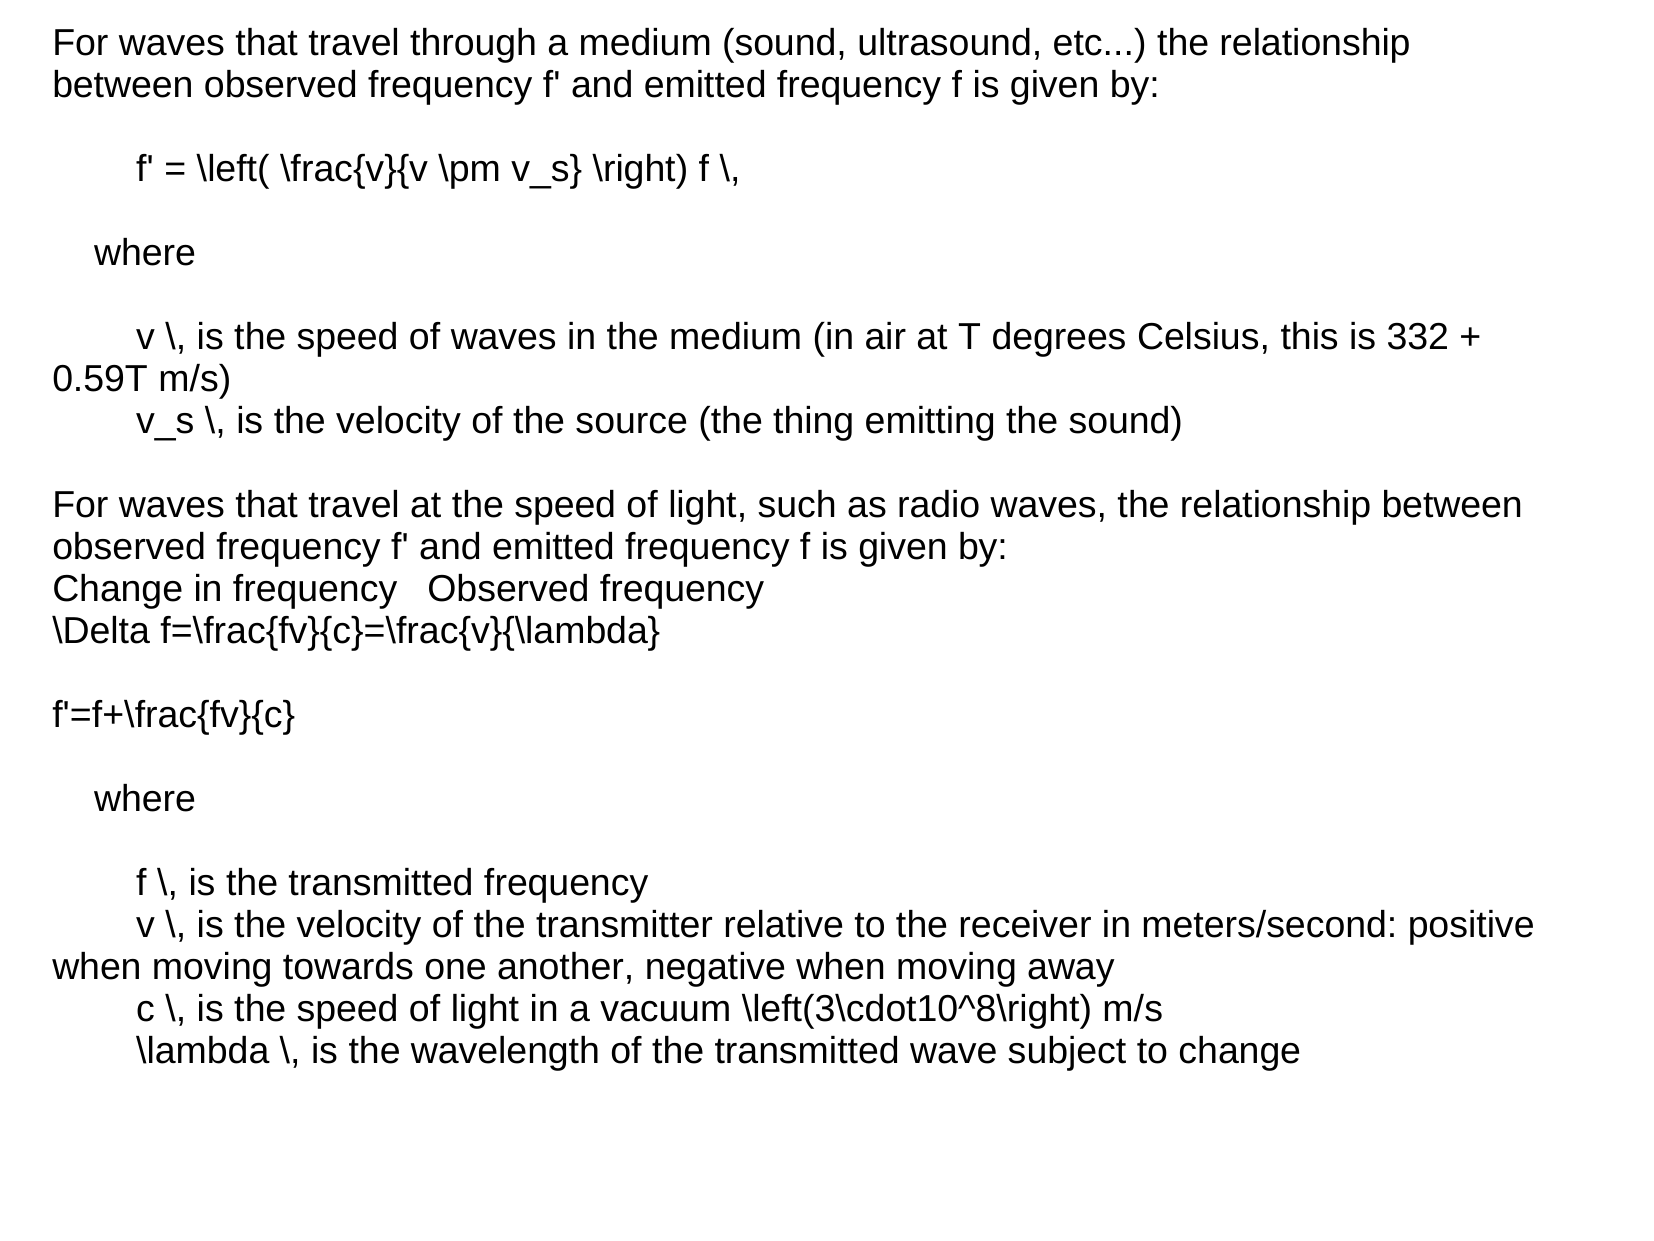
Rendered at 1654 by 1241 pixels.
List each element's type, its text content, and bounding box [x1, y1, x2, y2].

text_box For waves that travel through a medium (sound, ultrasound, etc...) the relationship between observed frequency f' and emitted frequency f is given by: f' = \left( \frac{v}{v \pm v_s} \right) f \, where v \, is the speed of waves in the medium (in air at T degrees Celsius, this is 332 + 0.59T m/s) v_s \, is the velocity of the source (the thing emitting the sound) For waves that travel at the speed of light, such as radio waves, the relationship between observed frequency f' and emitted frequency f is given by: Change in frequency Observed frequency \Delta f=\frac{fv}{c}=\frac{v}{\lambda} f'=f+\frac{fv}{c} where f \, is the transmitted frequency v \, is the velocity of the transmitter relative to the receiver in meters/second: positive when moving towards one another, negative when moving away c \, is the speed of light in a vacuum \left(3\cdot10^8\right) m/s \lambda \, is the wavelength of the transmitted wave subject to change [37, 13, 1576, 1163]
